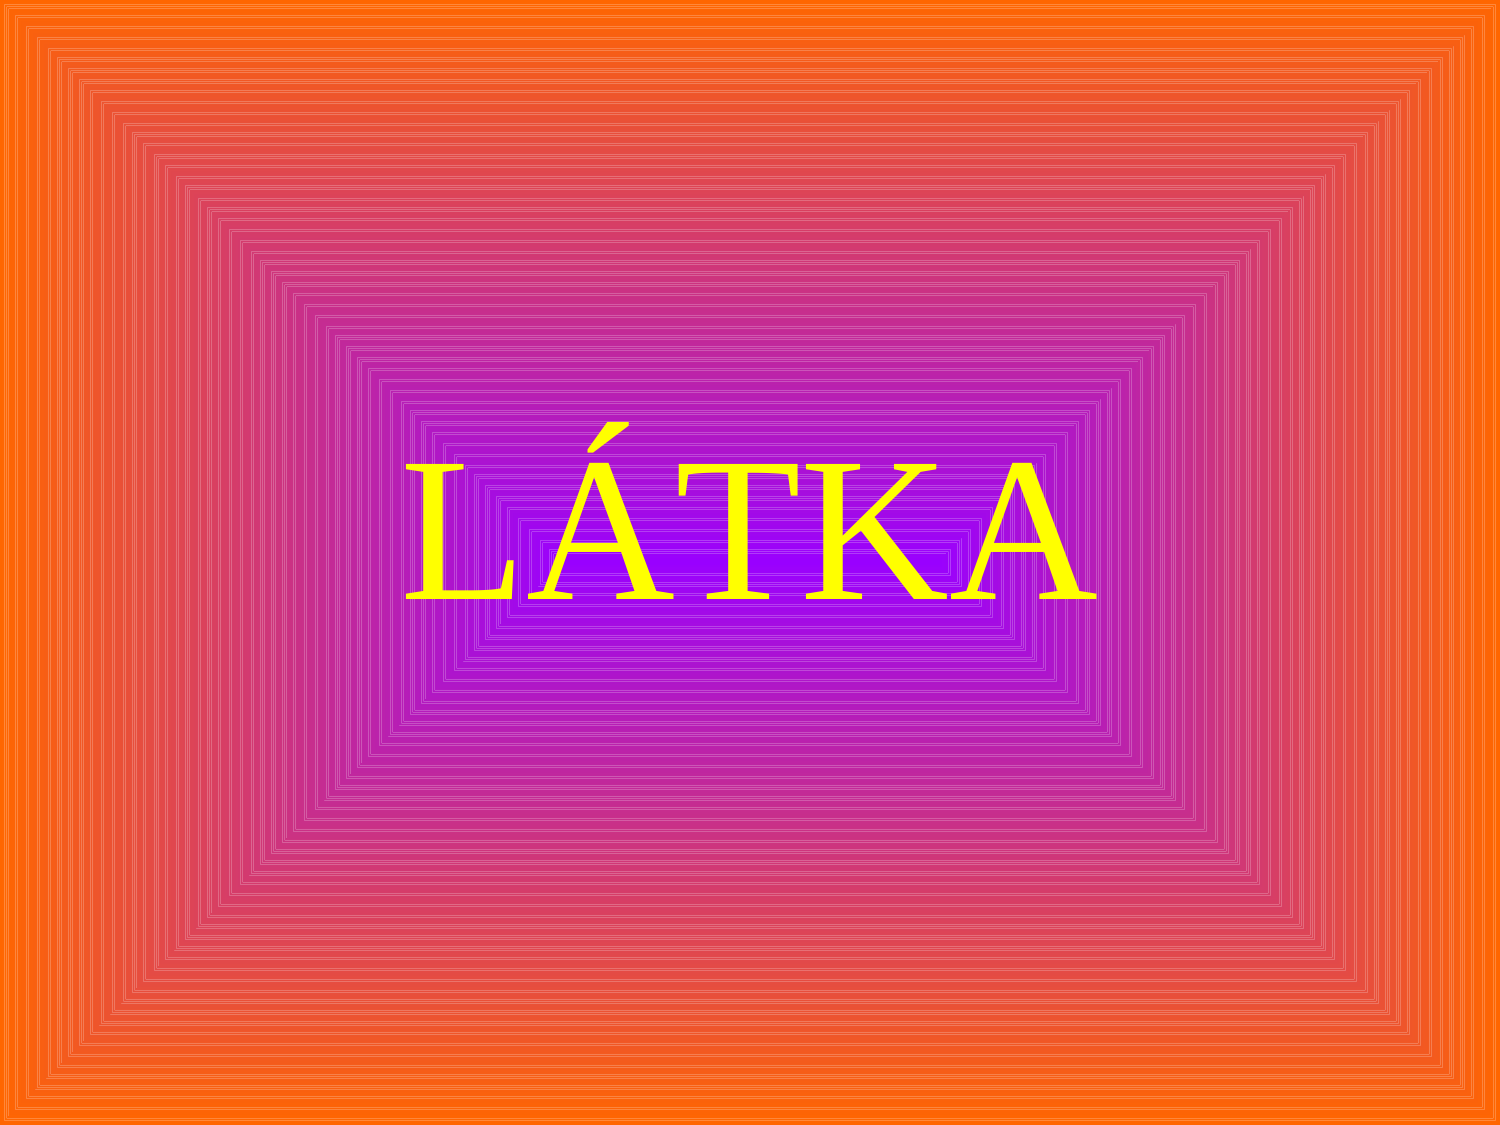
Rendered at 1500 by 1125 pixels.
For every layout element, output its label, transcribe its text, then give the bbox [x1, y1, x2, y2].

text_box LÁTKA [0, 385, 1500, 649]
